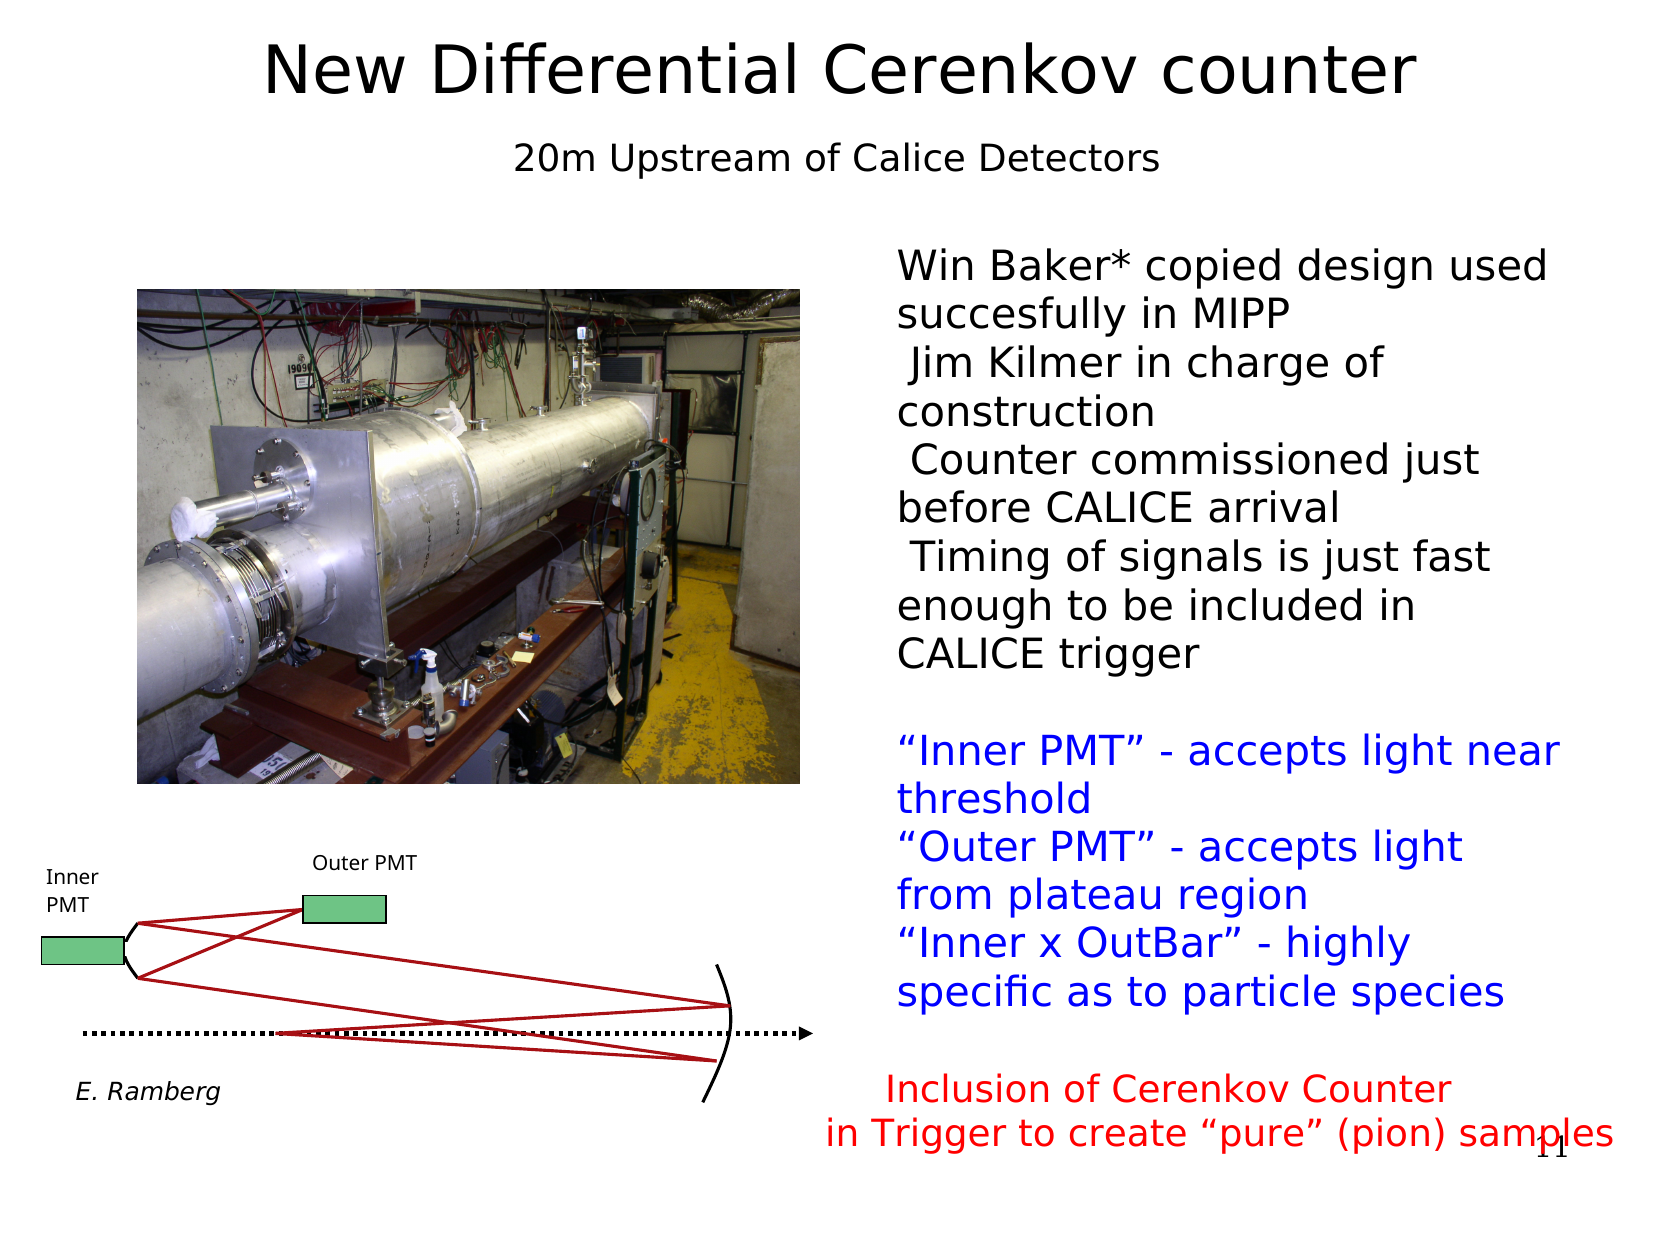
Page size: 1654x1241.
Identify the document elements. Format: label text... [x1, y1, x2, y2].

text_box [41, 895, 758, 1144]
text_box Win Baker* copied design used succesfully in MIPP Jim Kilmer in charge of construction Counter commissioned just before CALICE arrival Timing of signals is just fast enough to be included in CALICE trigger “Inner PMT” - accepts light near threshold “Outer PMT” - accepts light from plateau region “Inner x OutBar” - highly specific as to particle species * Best Wishes! [881, 234, 1585, 1060]
text_box E. Ramberg [60, 1069, 237, 1114]
picture [137, 289, 800, 785]
title New Differential Cerenkov counter [96, 0, 1585, 201]
text_box Inner PMT [31, 854, 114, 927]
text_box 20m Upstream of Calice Detectors [498, 129, 1163, 188]
text_box Inclusion of Cerenkov Counter in Trigger to create “pure” (pion) samples [810, 1060, 1613, 1163]
text_box Outer PMT [297, 840, 432, 885]
